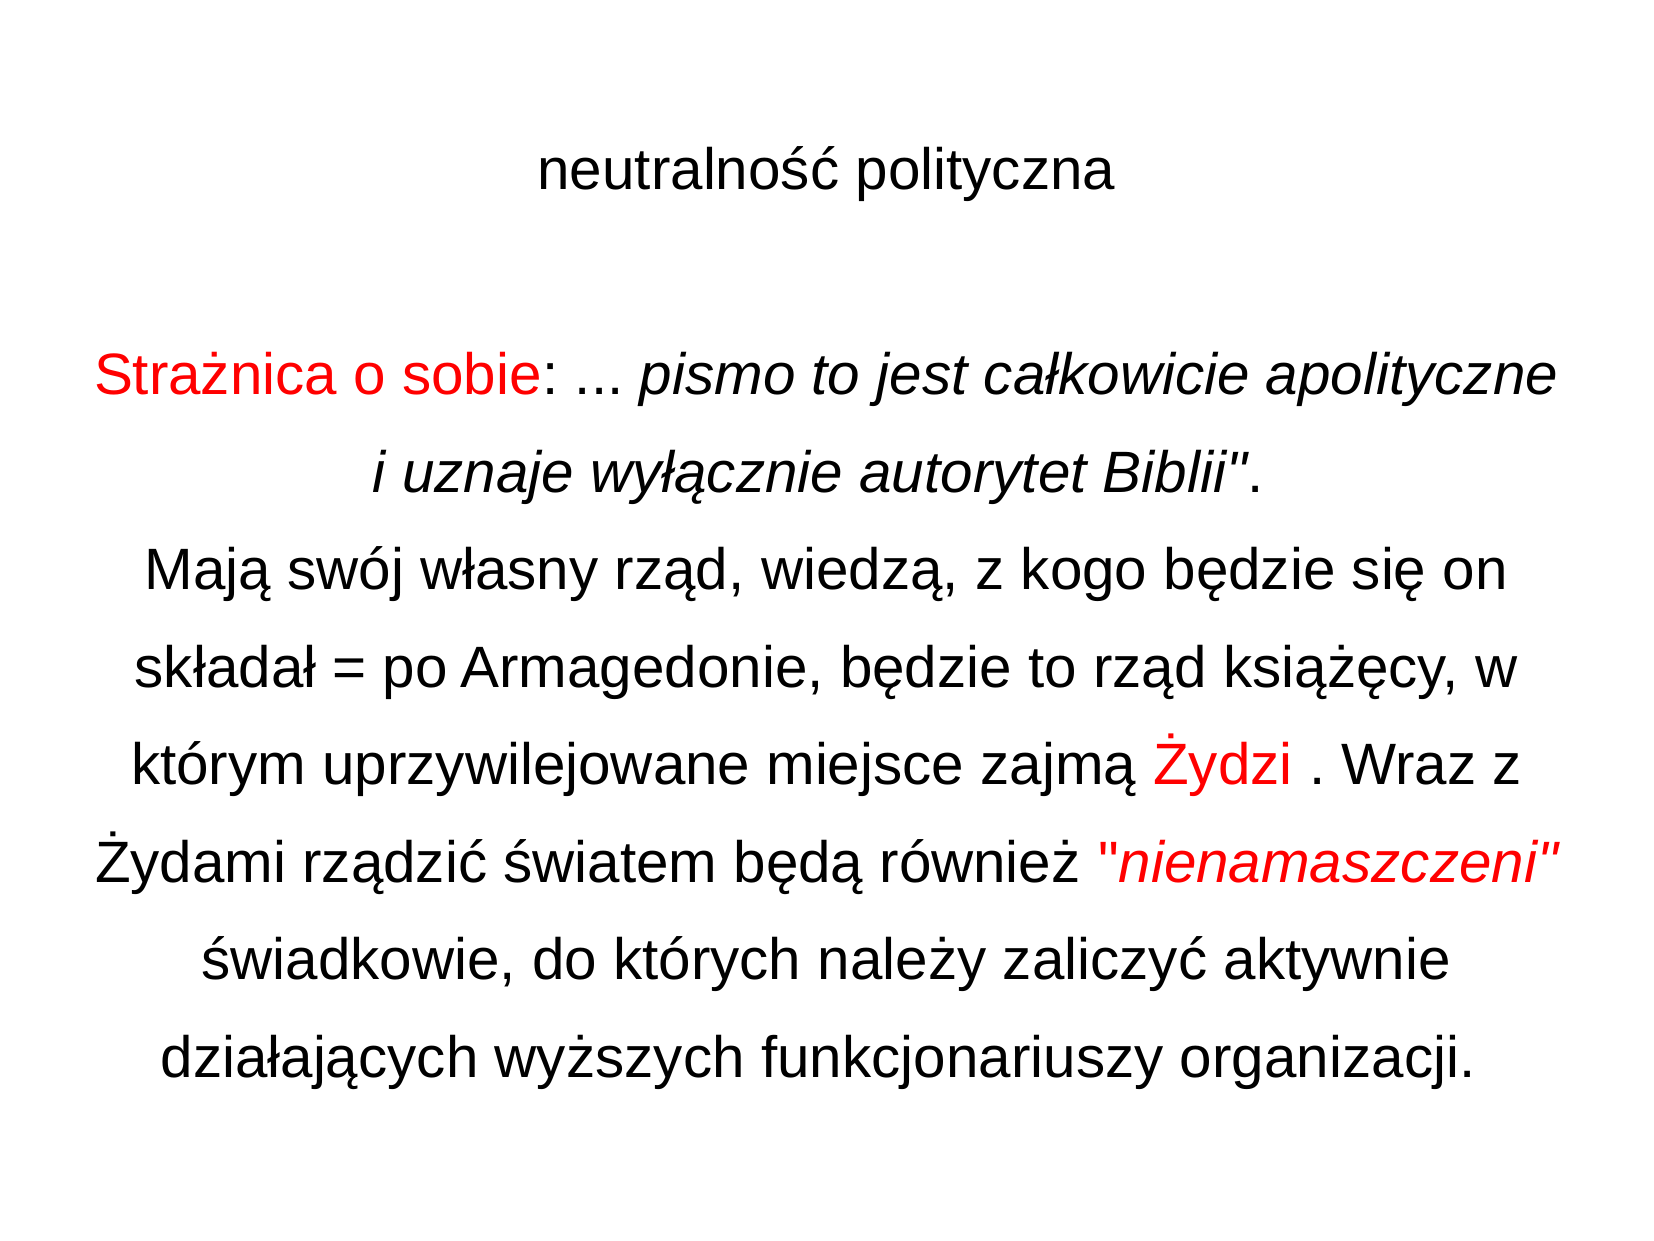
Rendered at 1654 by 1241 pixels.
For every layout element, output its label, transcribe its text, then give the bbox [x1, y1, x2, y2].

title neutralność polityczna [82, 56, 1571, 250]
subtitle Strażnica o sobie: ... pismo to jest całkowicie apolityczne i uznaje wyłącznie autorytet Biblii". Mają swój własny rząd, wiedzą, z kogo będzie się on składał = po Armagedonie, będzie to rząd książęcy, w którym uprzywilejowane miejsce zajmą Żydzi . Wraz z Żydami rządzić światem będą również "nienamaszczeni" świadkowie, do których należy zaliczyć aktywnie działających wyższych funkcjonariuszy organizacji. [82, 297, 1571, 1102]
